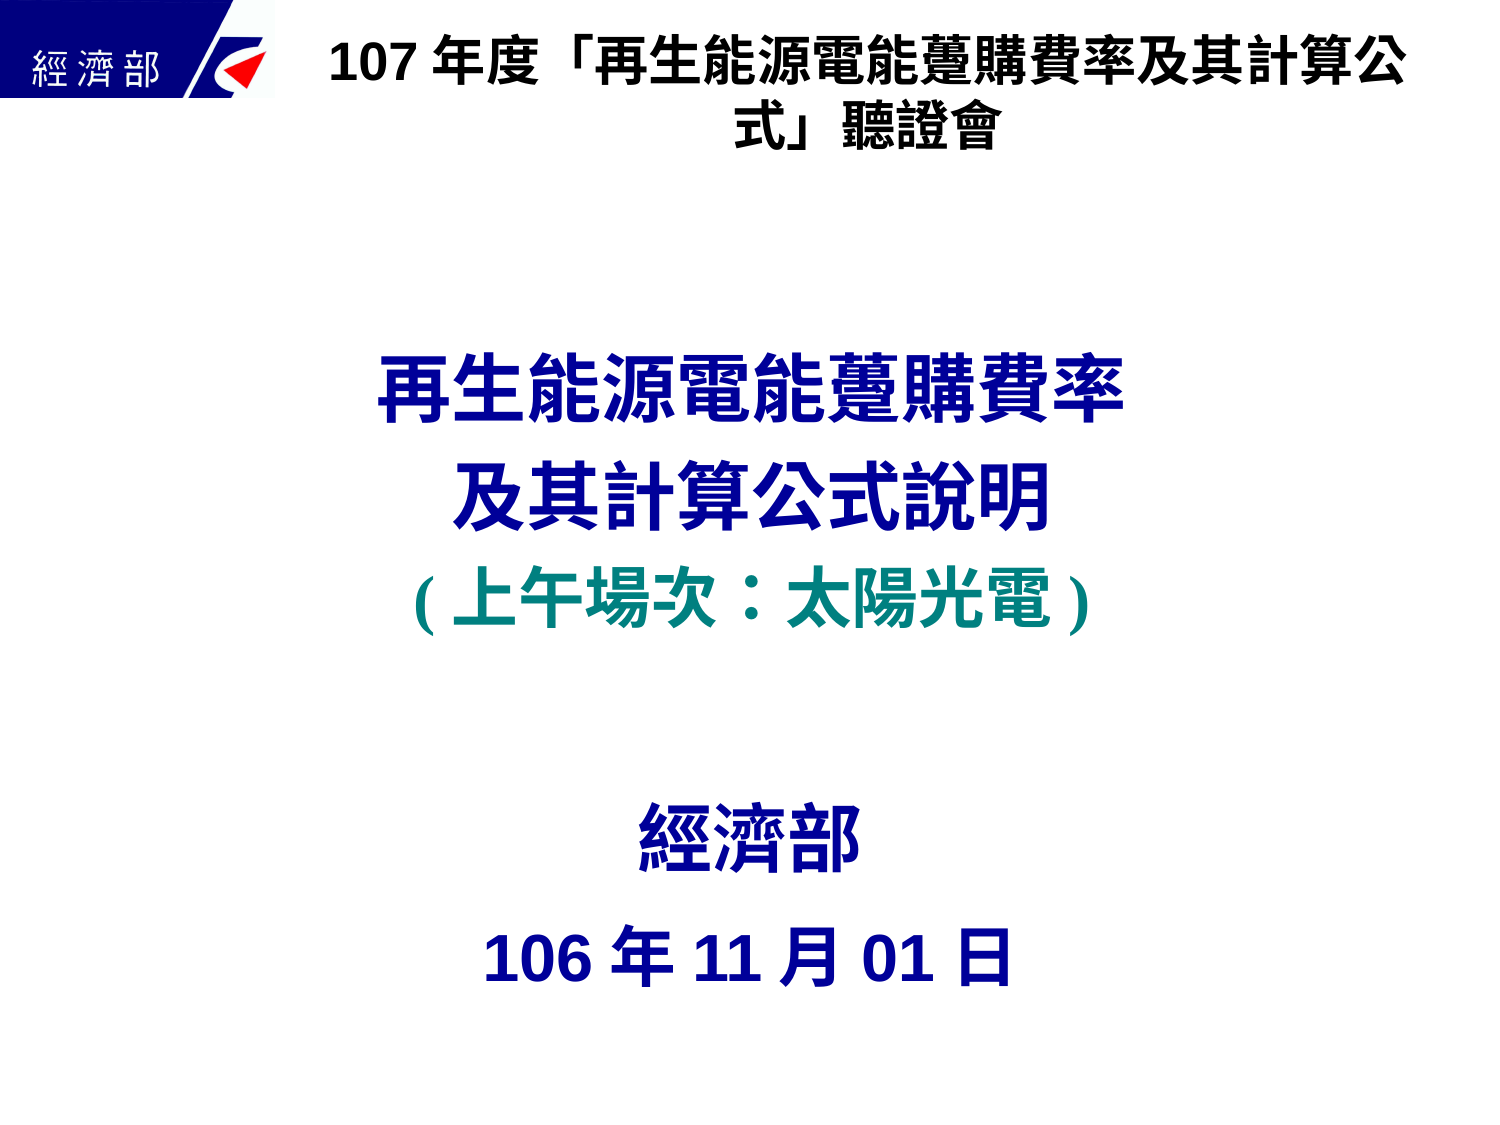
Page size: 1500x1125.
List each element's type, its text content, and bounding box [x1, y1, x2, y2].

picture [0, 0, 276, 98]
text_box 再生能源電能躉購費率 及其計算公式說明 (上午場次：太陽光電) [76, 326, 1427, 634]
text_box 經濟部 106年11月01日 [372, 784, 1129, 1003]
chart [0, 0, 277, 100]
text_box 107年度「再生能源電能躉購費率及其計算公式」聽證會 [277, 18, 1459, 164]
